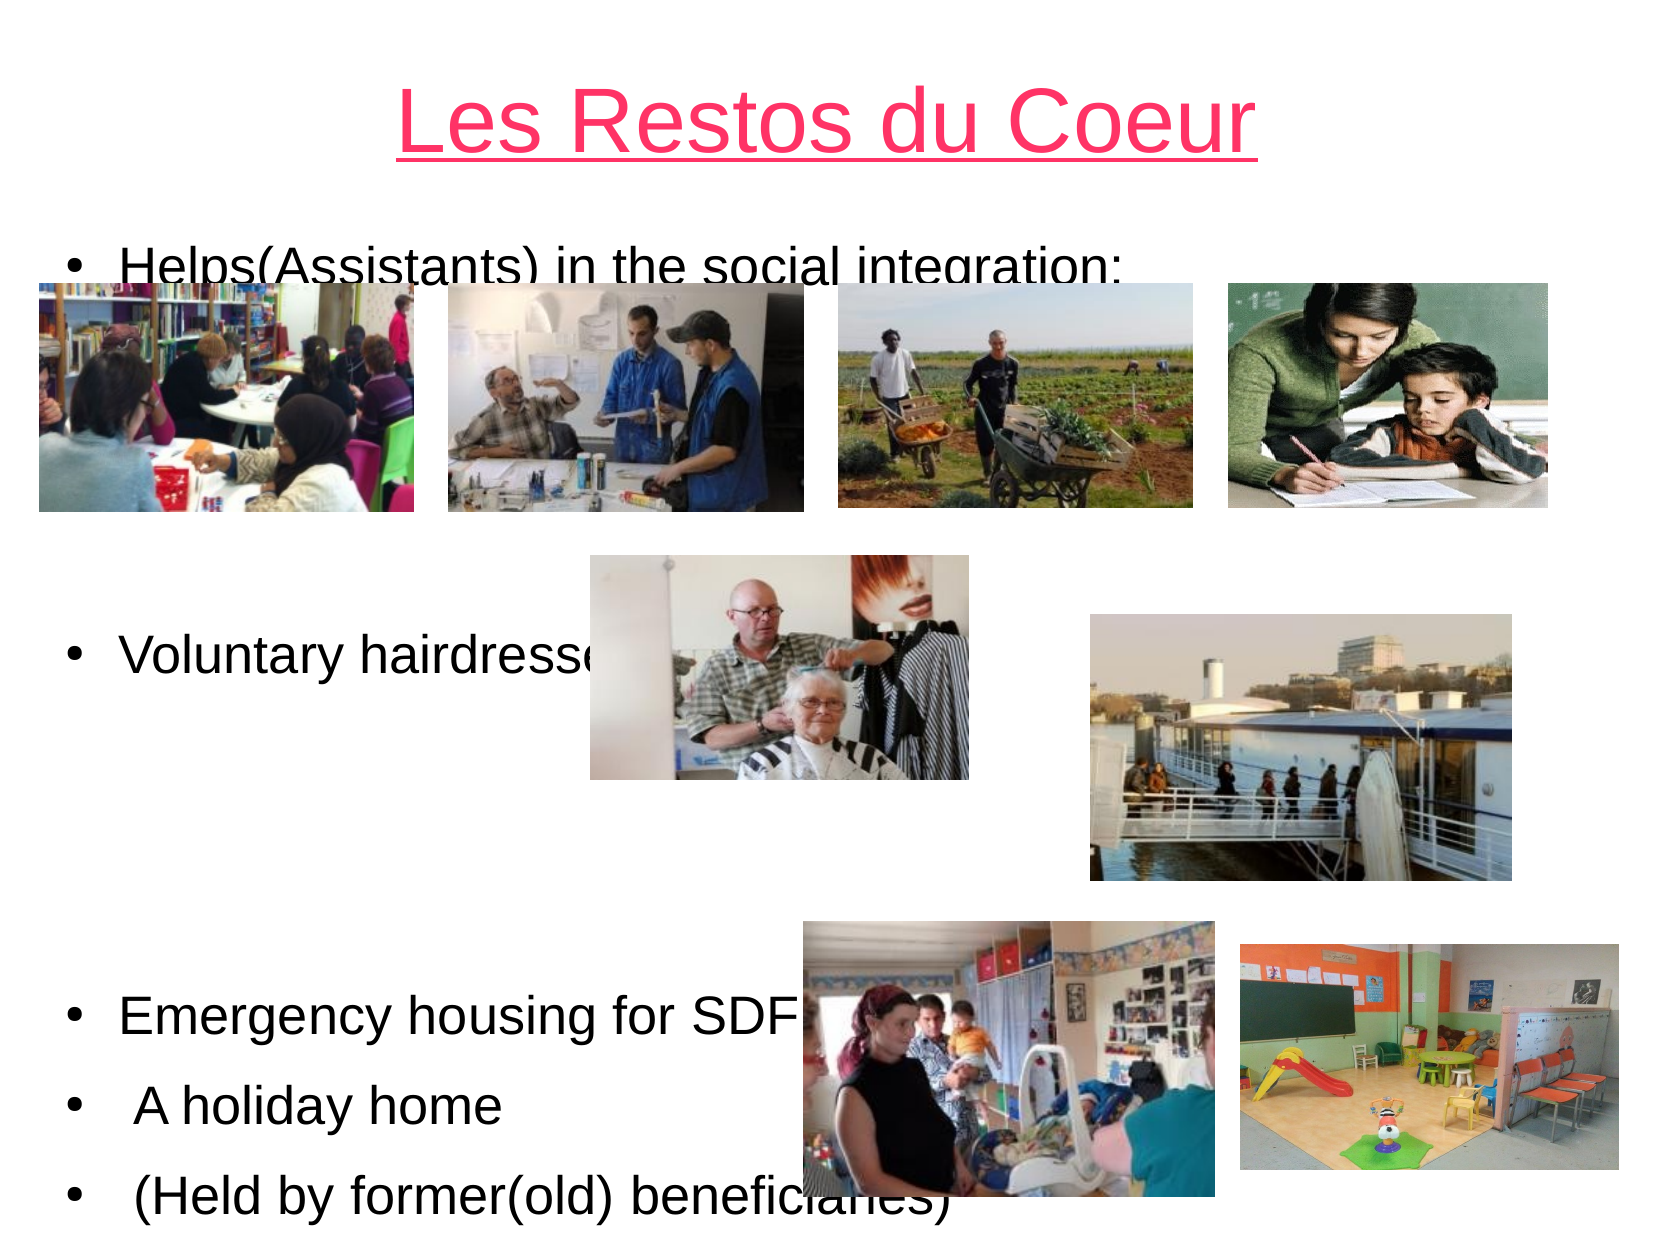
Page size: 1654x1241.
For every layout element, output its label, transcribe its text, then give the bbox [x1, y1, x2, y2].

picture [838, 283, 1193, 508]
picture [803, 921, 1215, 1197]
picture [1228, 283, 1548, 508]
picture [1090, 614, 1512, 881]
picture [1211, 1183, 1215, 1197]
picture [590, 555, 969, 780]
picture [39, 283, 414, 512]
list Helps(Assistants) in the social integration: Voluntary hairdressers : Emergency housing for SDF A holiday home (Held by former(old) beneficiaries) And a first social residence. [47, 236, 1571, 1146]
title Les Restos du Coeur [82, 17, 1571, 225]
picture [448, 283, 804, 512]
picture [1240, 944, 1619, 1170]
